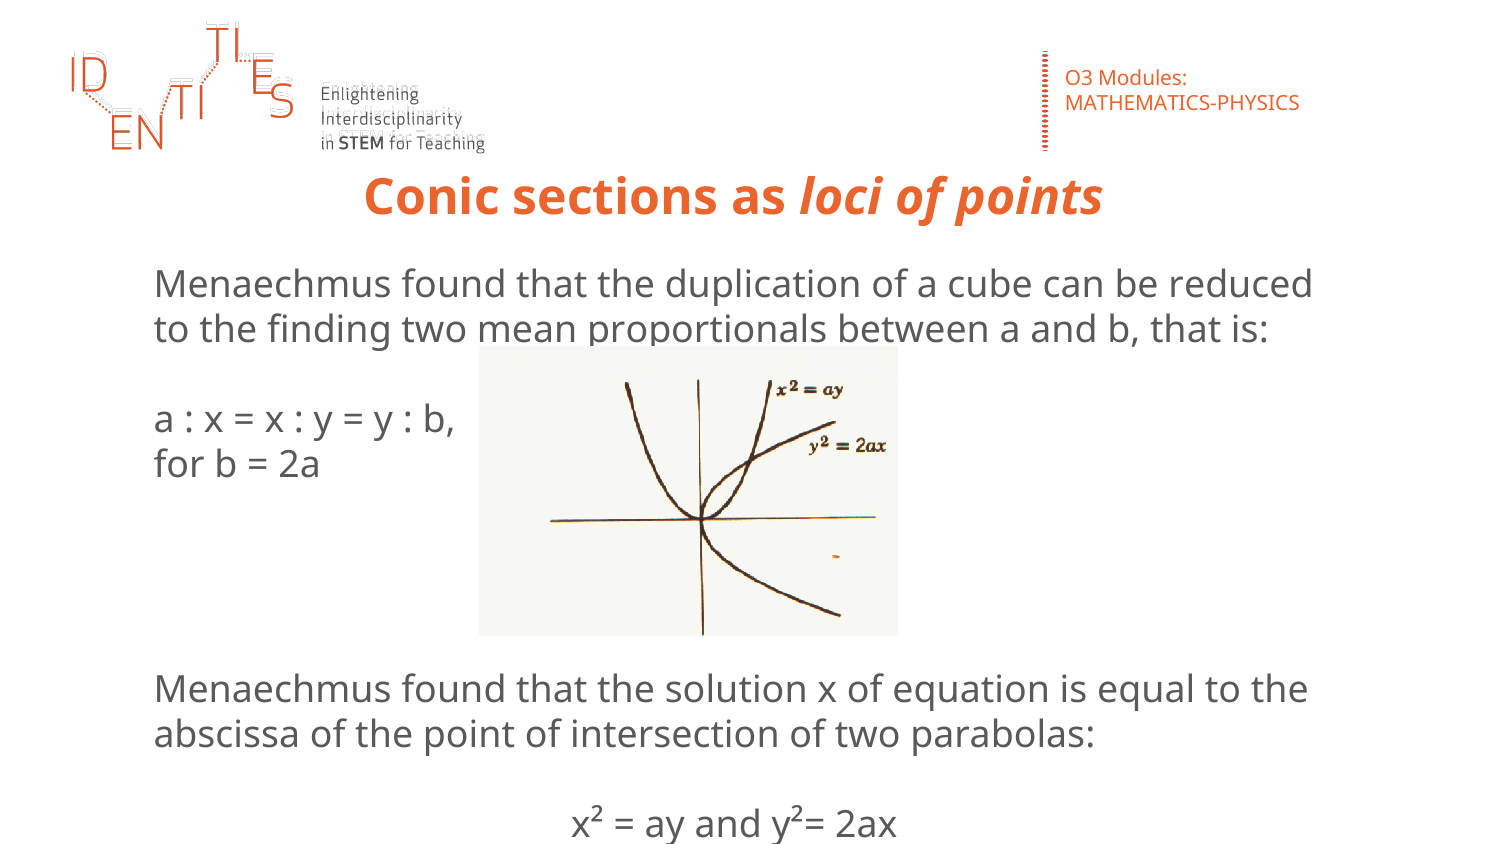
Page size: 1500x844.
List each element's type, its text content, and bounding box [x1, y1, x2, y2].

picture [479, 346, 898, 636]
text_box Conic sections as loci of points Menaechmus found that the duplication of a cube can be reduced to the finding two mean proportionals between a and b, that is: a : x = x : y = y : b, for b = 2a Menaechmus found that the solution x of equation is equal to the abscissa of the point of intersection of two parabolas: x² = ay and y²= 2ax [138, 157, 1338, 821]
text_box O3 Modules: MATHEMATICS-PHYSICS [1049, 57, 1472, 164]
picture [71, 18, 485, 157]
picture [1042, 51, 1051, 151]
